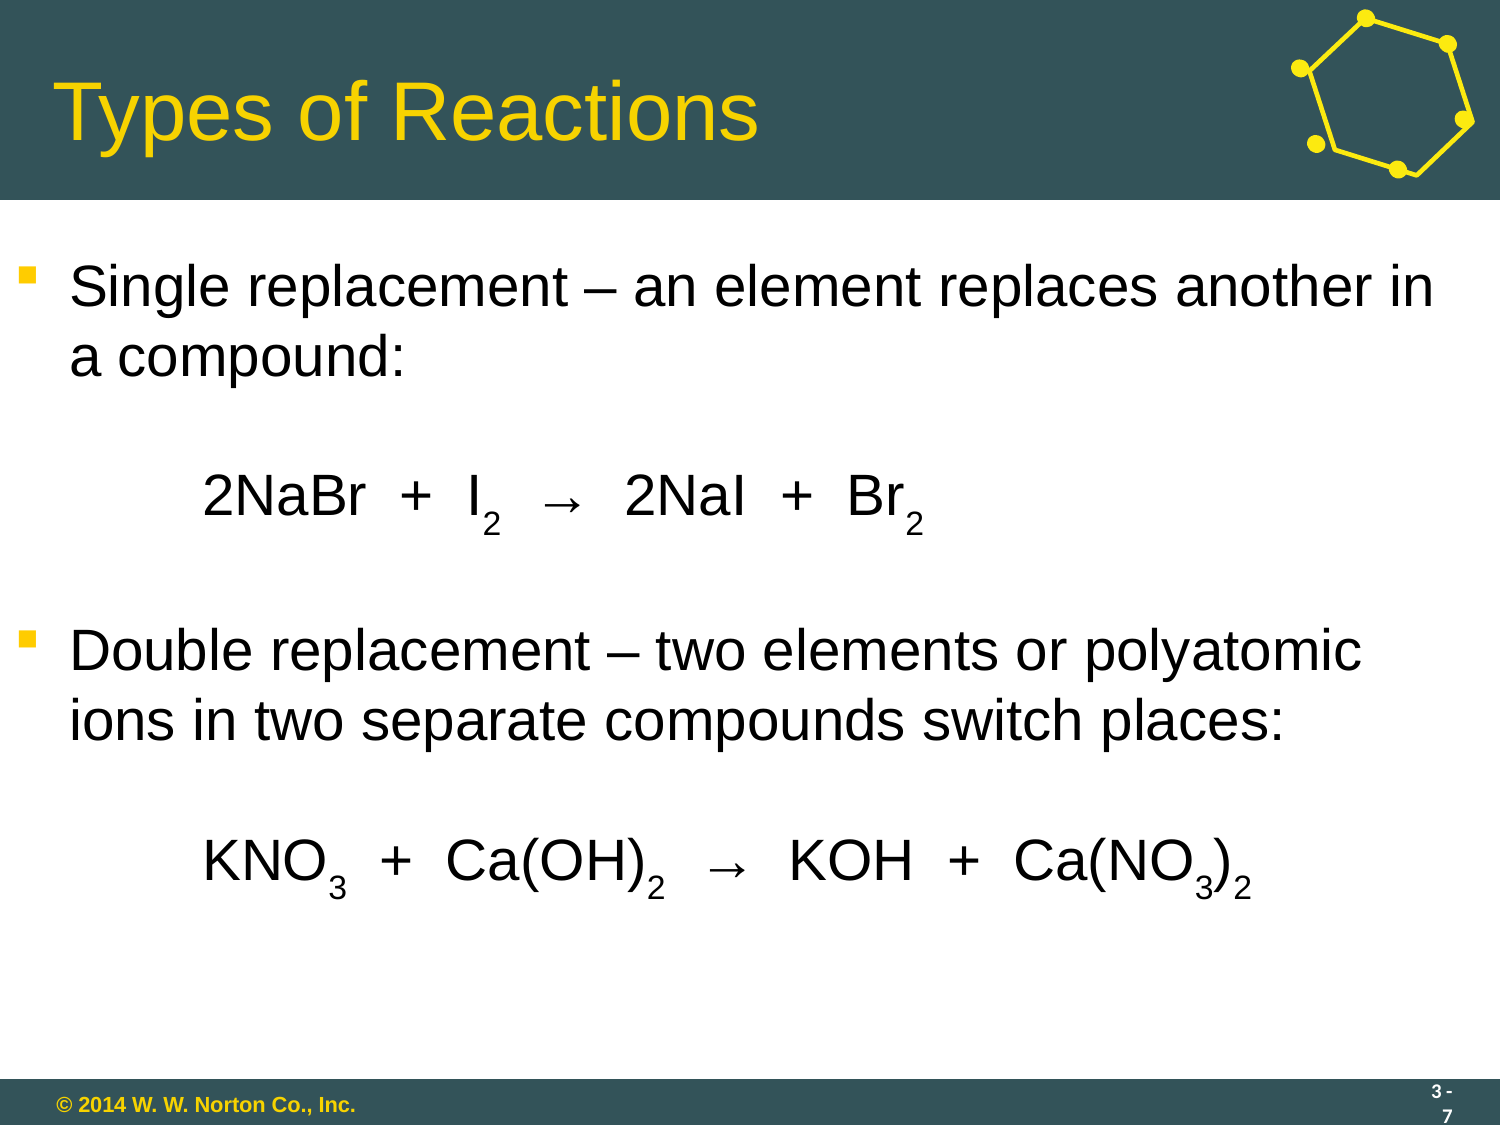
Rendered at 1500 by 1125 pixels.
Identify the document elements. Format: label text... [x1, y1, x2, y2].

title Types of Reactions [37, 19, 1118, 169]
slide_number 3 - <number> [1411, 1086, 1468, 1119]
text_box Single replacement – an element replaces another in a compound: 2NaBr + I2 → 2NaI + Br2 Double replacement – two elements or polyatomic ions in two separate compounds switch places: KNO3 + Ca(OH)2 → KOH + Ca(NO3)2 [0, 169, 1486, 1024]
